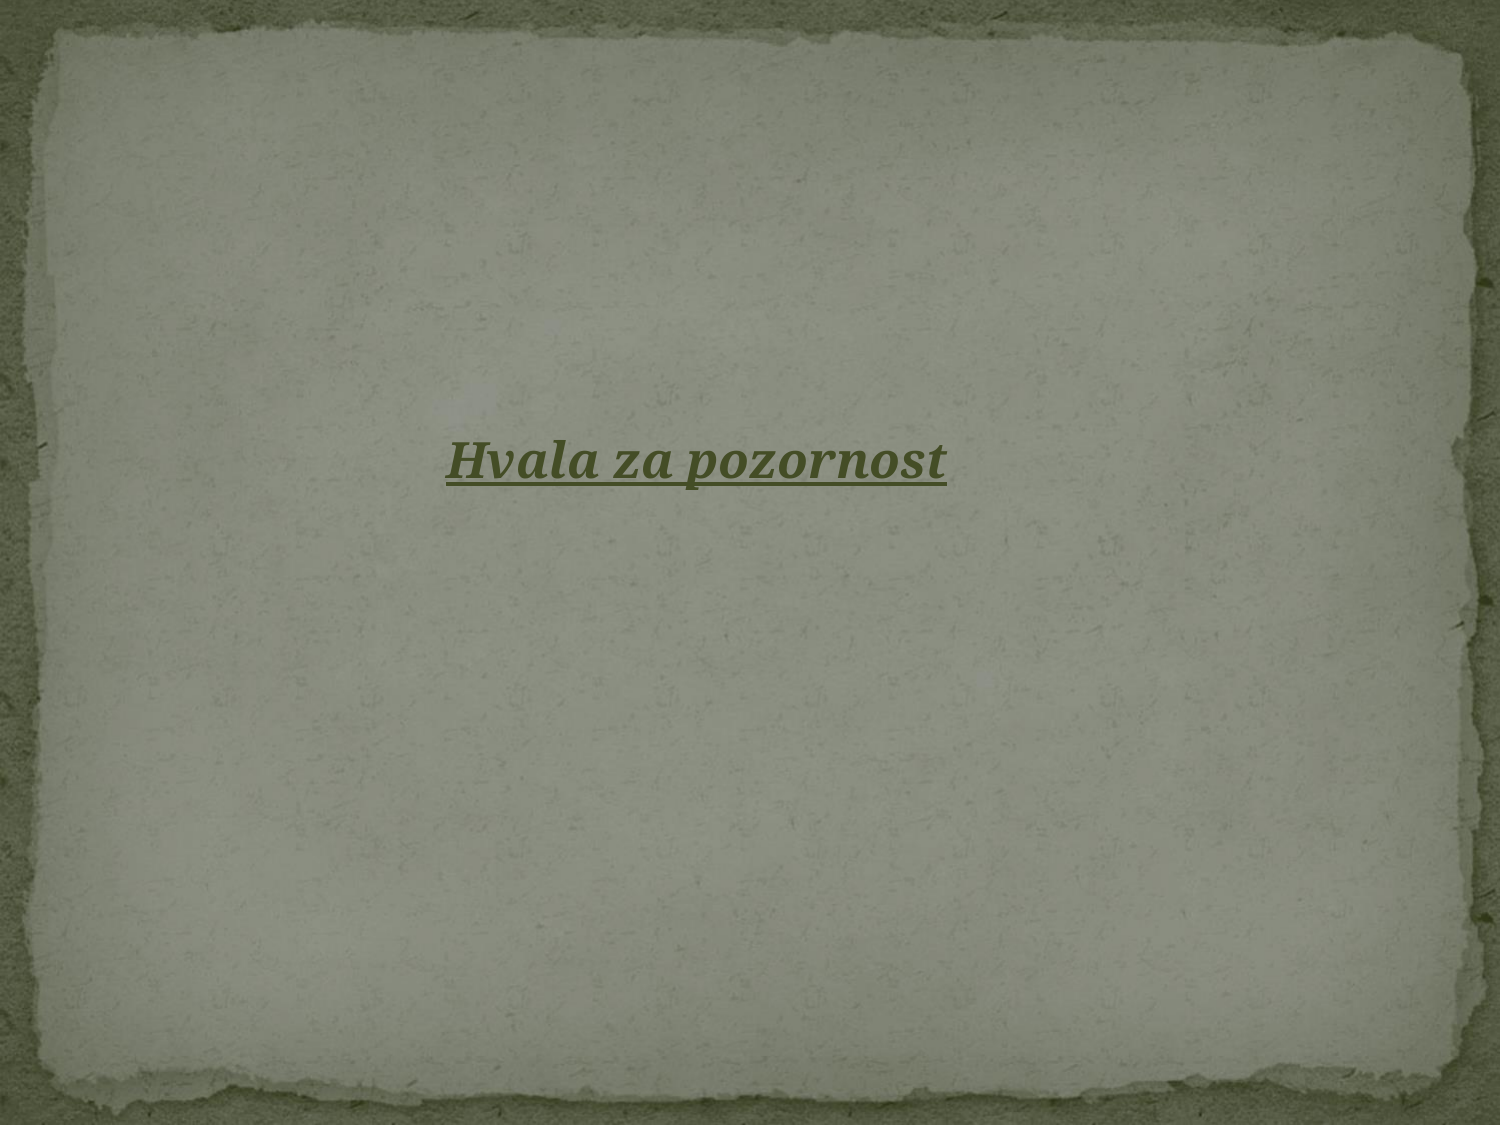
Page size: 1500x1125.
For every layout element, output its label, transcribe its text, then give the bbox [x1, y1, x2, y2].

list Hvala za pozornost [430, 420, 1022, 509]
picture [0, 0, 1500, 1125]
